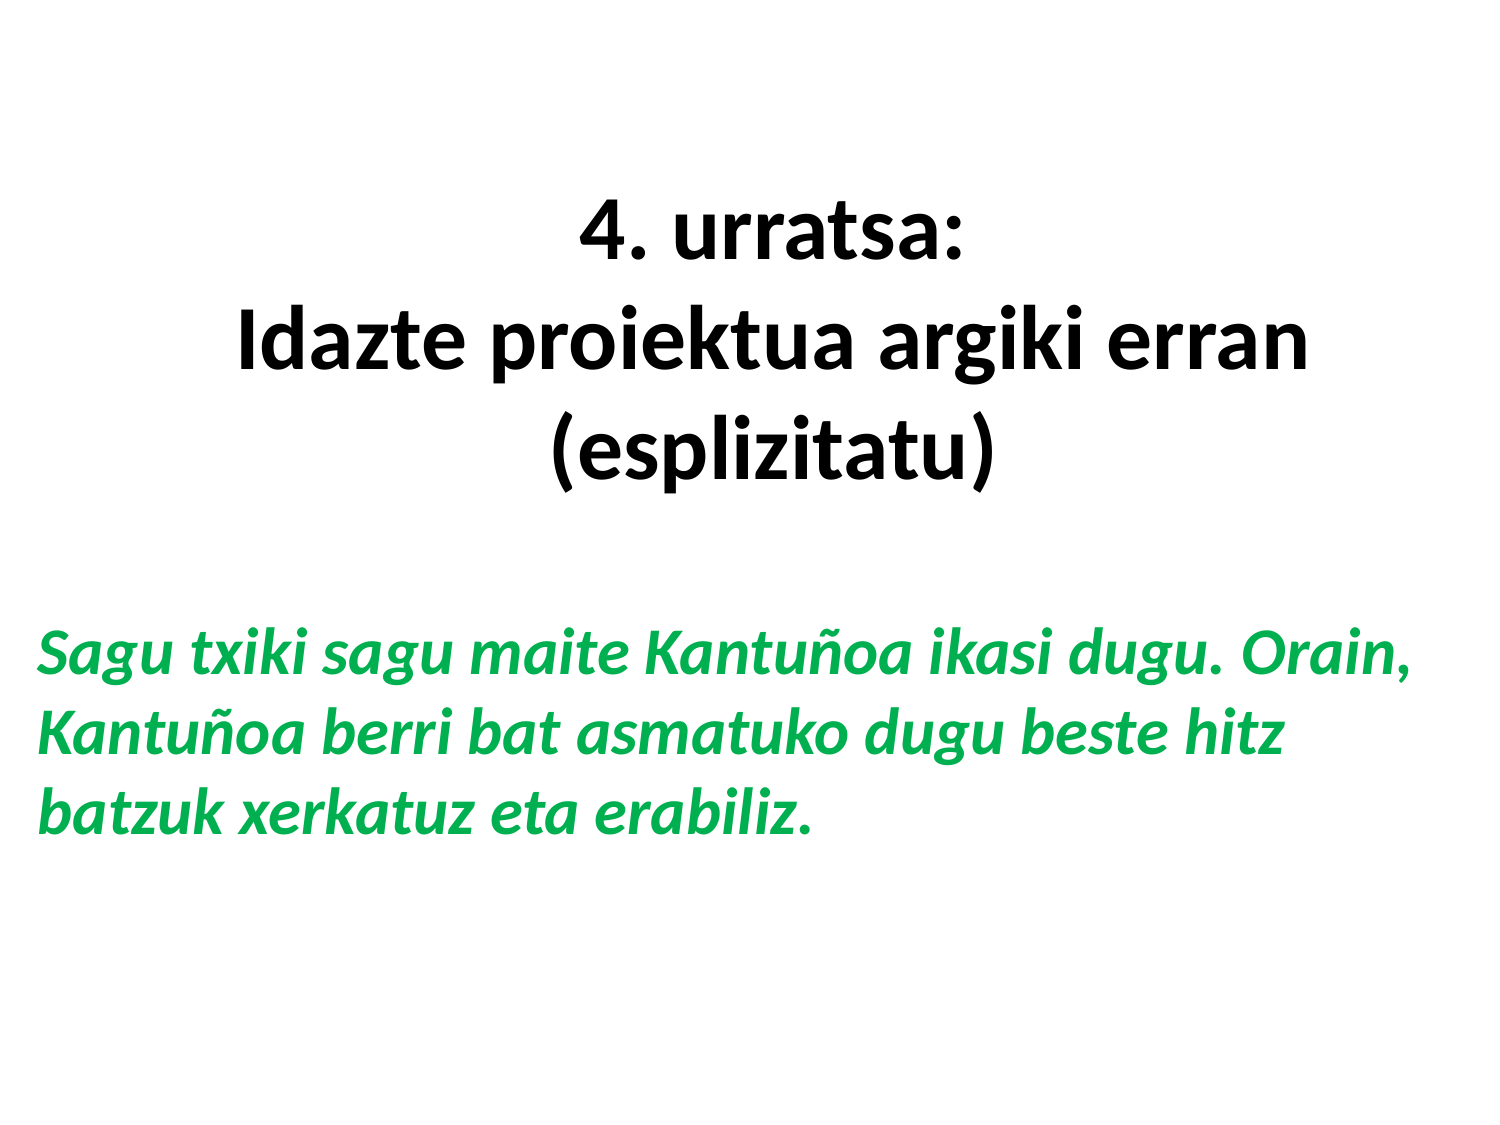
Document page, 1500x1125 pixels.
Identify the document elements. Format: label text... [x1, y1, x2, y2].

text_box Sagu txiki sagu maite Kantuñoa ikasi dugu. Orain, Kantuñoa berri bat asmatuko dugu beste hitz batzuk xerkatuz eta erabiliz. [22, 600, 1447, 936]
text_box 4. urratsa: Idazte proiektua argiki erran (esplizitatu) [159, 160, 1388, 506]
